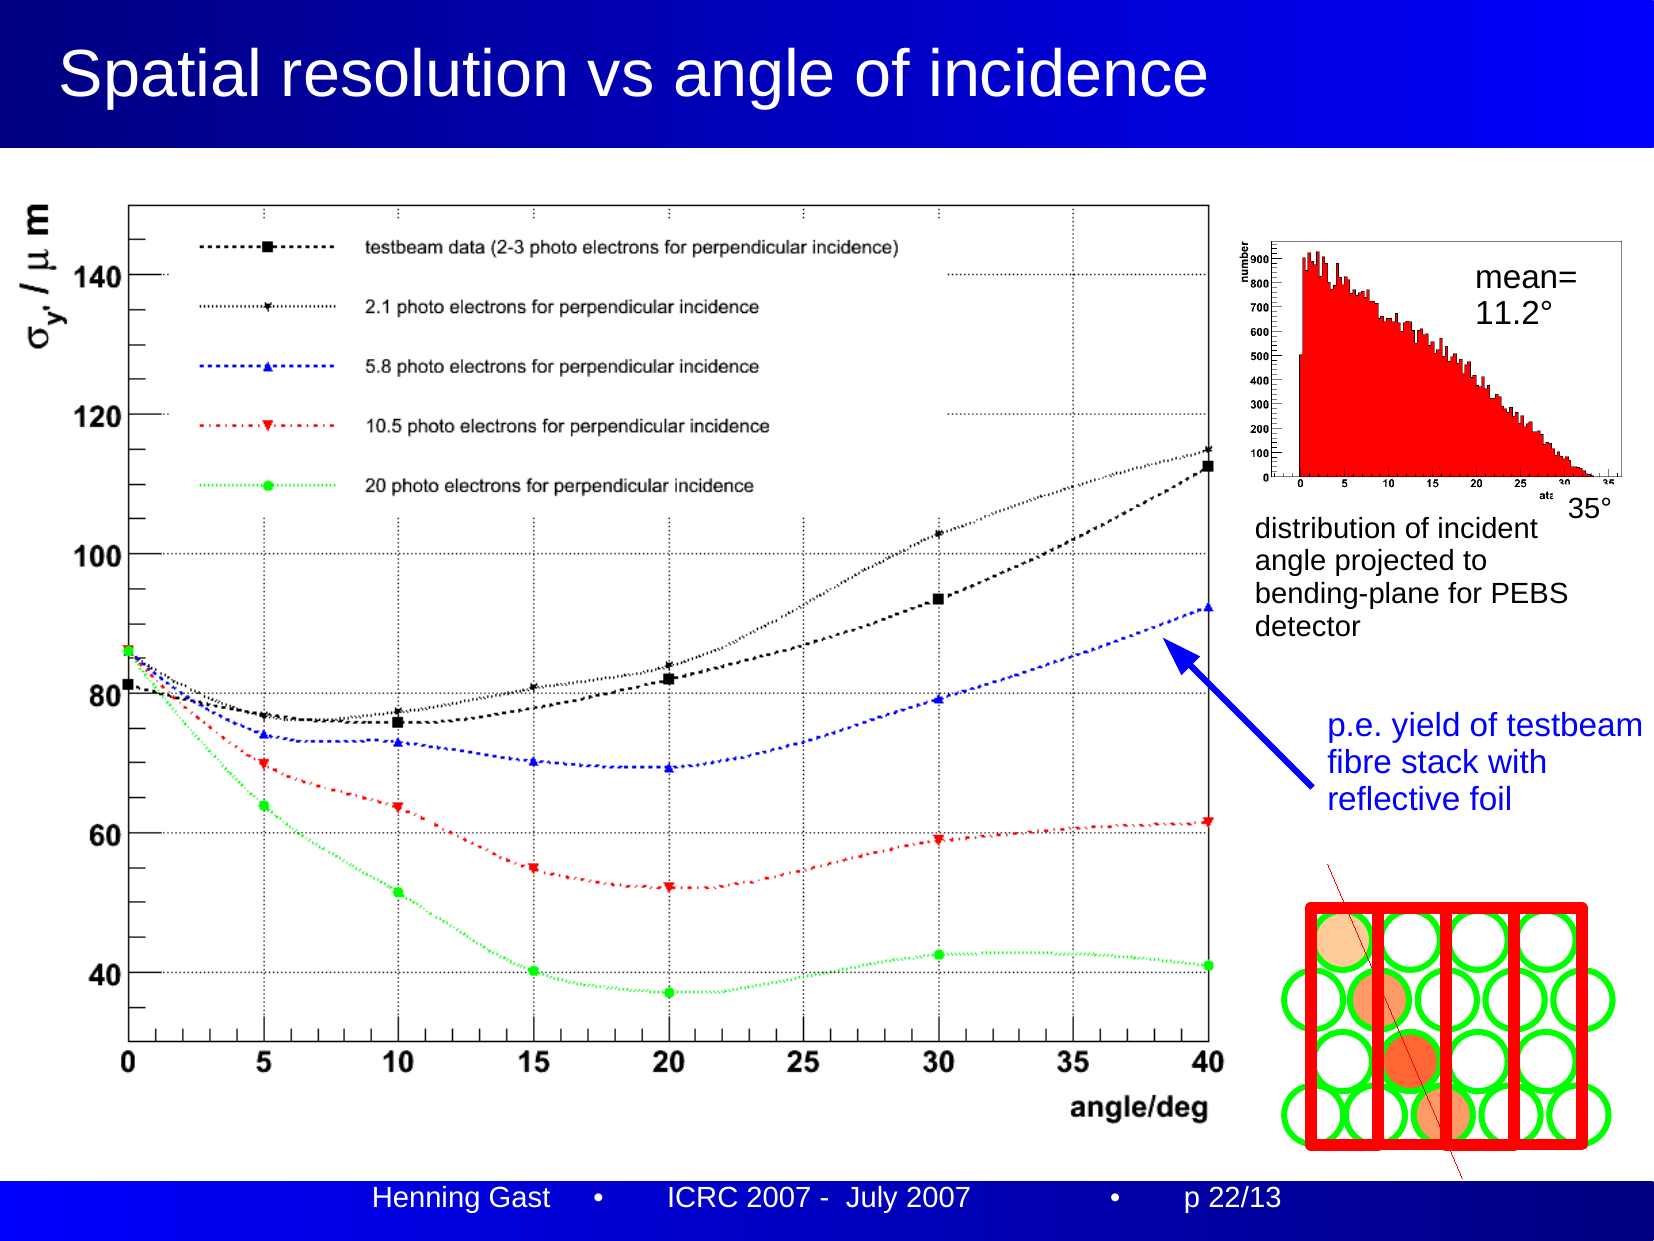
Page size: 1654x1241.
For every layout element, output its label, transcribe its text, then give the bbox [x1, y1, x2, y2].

text_box [1588, 970, 1613, 1029]
text_box [1452, 970, 1477, 1029]
text_box [1452, 1086, 1473, 1139]
text_box [1485, 971, 1508, 1029]
text_box mean=11.2° [1460, 250, 1611, 349]
text_box [1384, 970, 1409, 1030]
text_box [1349, 971, 1372, 1029]
text_box [1317, 970, 1344, 1030]
title Spatial resolution vs angle of incidence [0, 0, 1654, 148]
text_box [1452, 1032, 1508, 1092]
text_box [1345, 1085, 1372, 1139]
text_box [1553, 971, 1576, 1029]
text_box [1452, 914, 1508, 970]
text_box [1520, 970, 1545, 1029]
text_box [1549, 1085, 1576, 1139]
text_box [1284, 1086, 1305, 1144]
text_box [1588, 1086, 1609, 1143]
text_box 35° [1553, 484, 1642, 536]
text_box [1520, 1031, 1576, 1092]
text_box [1481, 1085, 1508, 1139]
text_box [1520, 914, 1576, 970]
text_box [1384, 1031, 1440, 1092]
text_box [1317, 1032, 1372, 1139]
text_box p.e. yield of testbeam fibre stack with reflective foil [1312, 699, 1654, 850]
text_box [1384, 1086, 1405, 1139]
text_box [1384, 914, 1440, 970]
text_box [1317, 914, 1372, 970]
text_box distribution of incident angle projected to bending-plane for PEBS detector [1240, 504, 1595, 666]
text_box [1413, 1085, 1440, 1139]
text_box [1284, 971, 1305, 1028]
picture [17, 190, 1625, 1126]
text_box [1417, 971, 1440, 1029]
text_box [1520, 1086, 1541, 1139]
